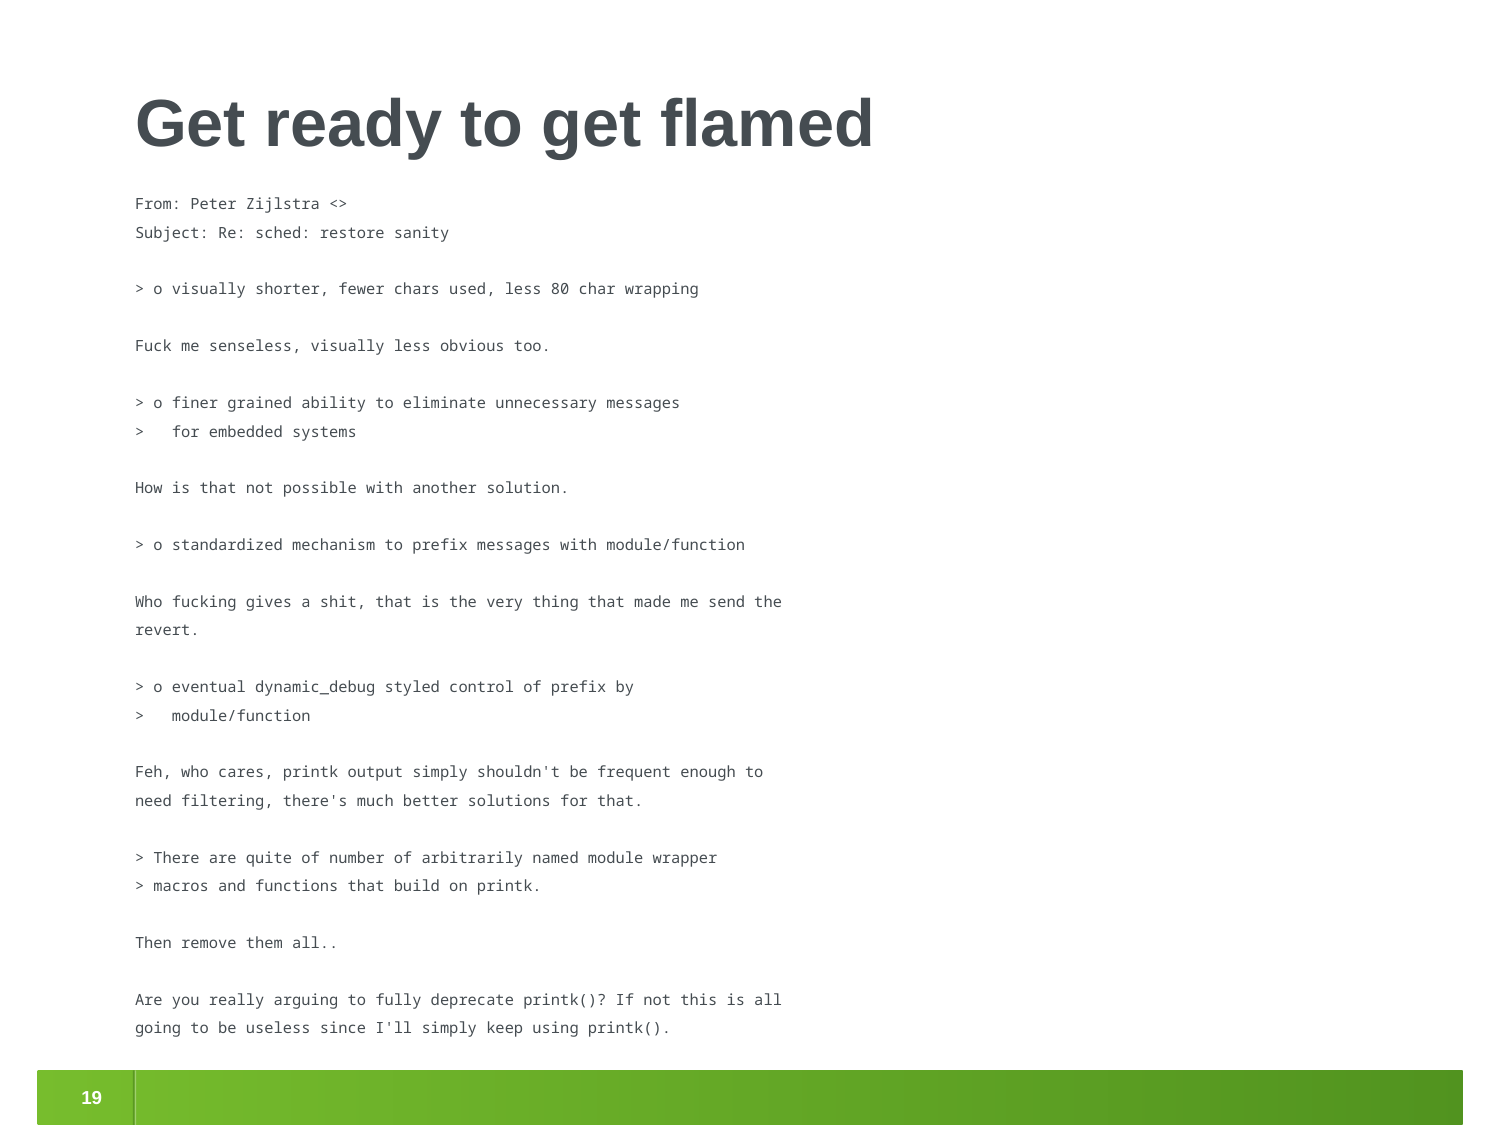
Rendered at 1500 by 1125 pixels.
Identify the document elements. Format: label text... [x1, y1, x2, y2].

title Get ready to get flamed [135, 41, 1372, 193]
list From: Peter Zijlstra <> Subject: Re: sched: restore sanity > o visually shorter, fewer chars used, less 80 char wrapping Fuck me senseless, visually less obvious too. > o finer grained ability to eliminate unnecessary messages > for embedded systems How is that not possible with another solution. > o standardized mechanism to prefix messages with module/function Who fucking gives a shit, that is the very thing that made me send the revert. > o eventual dynamic_debug styled control of prefix by > module/function Feh, who cares, printk output simply shouldn't be frequent enough to need filtering, there's much better solutions for that. > There are quite of number of arbitrarily named module wrapper > macros and functions that build on printk. Then remove them all.. Are you really arguing to fully deprecate printk()? If not this is all going to be useless since I'll simply keep using printk(). [135, 193, 1372, 1055]
